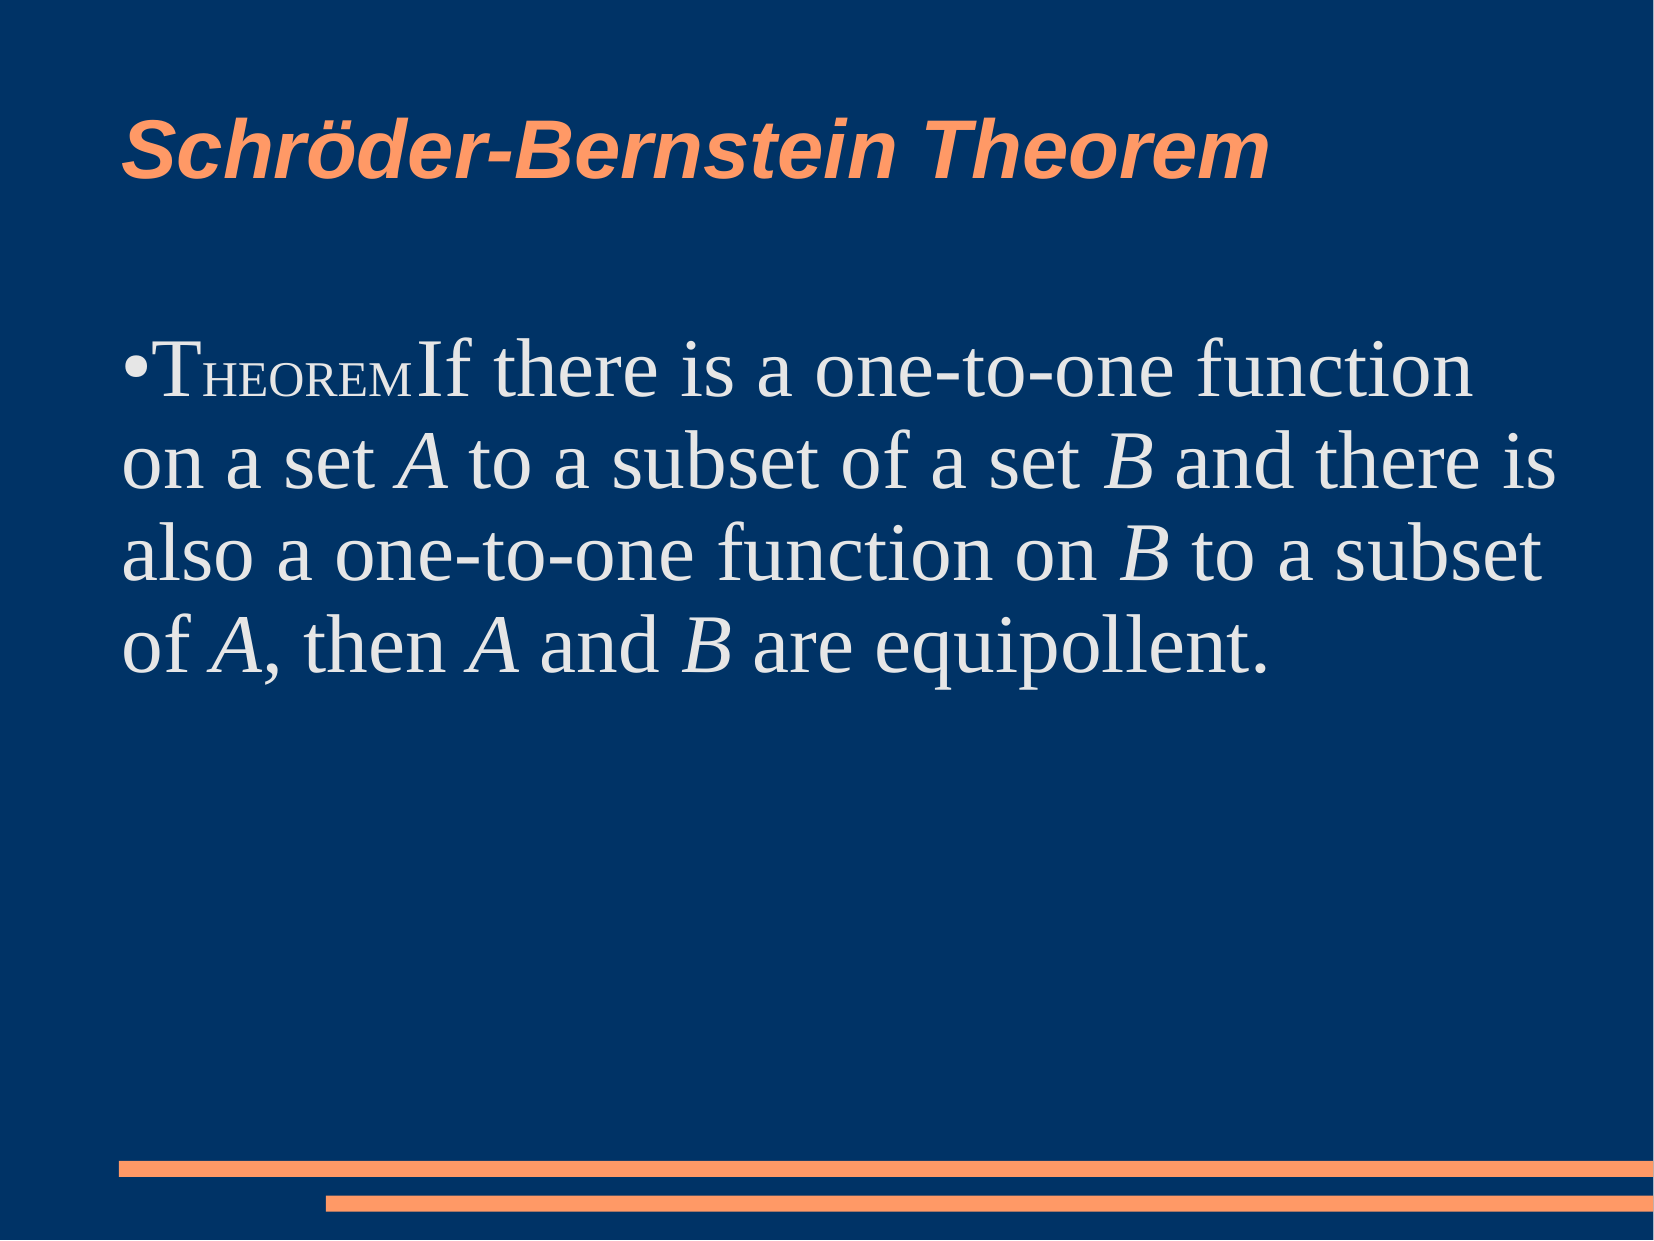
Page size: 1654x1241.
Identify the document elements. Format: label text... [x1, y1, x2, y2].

list THEOREM If there is a one-to-one function on a set A to a subset of a set B and there is also a one-to-one function on B to a subset of A, then A and B are equipollent. [121, 322, 1561, 1133]
title Schröder-Bernstein Theorem [121, 46, 1534, 254]
